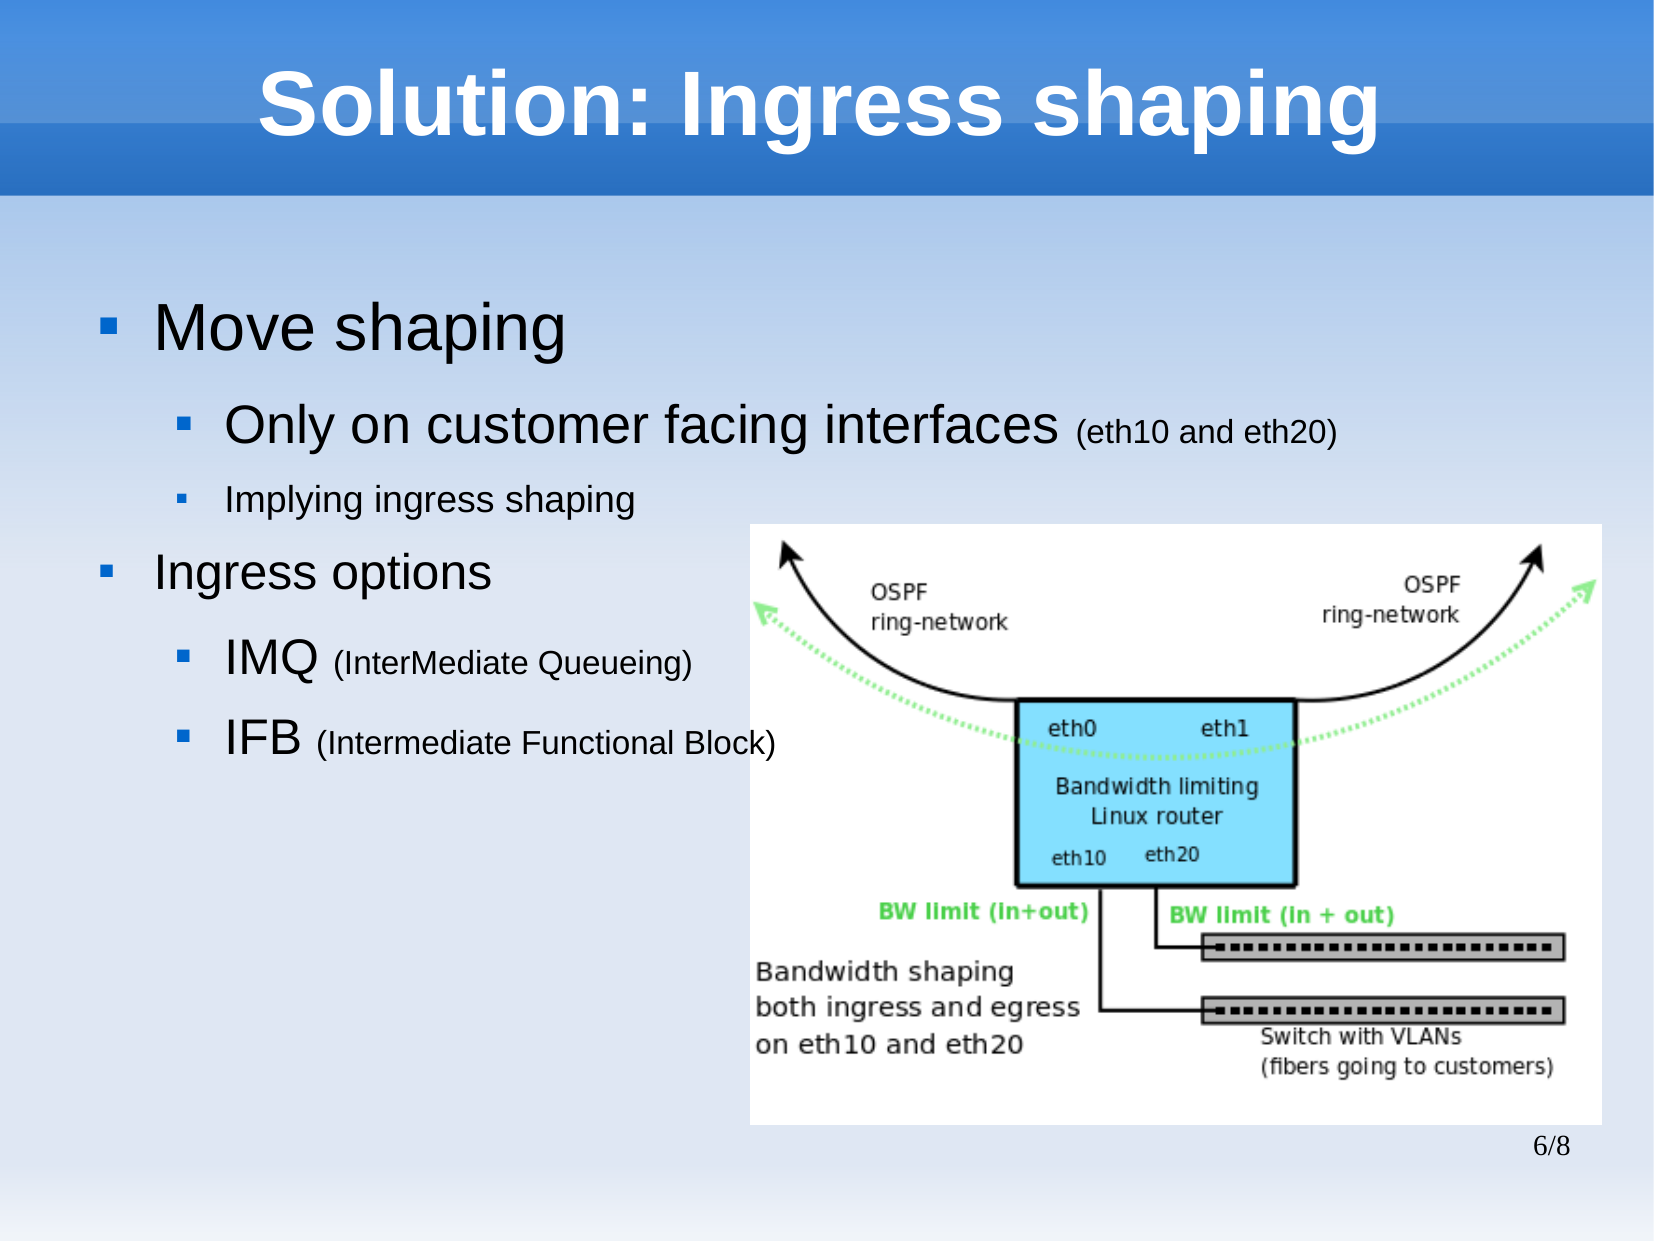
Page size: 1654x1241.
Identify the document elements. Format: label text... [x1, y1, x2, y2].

title Solution: Ingress shaping [76, 7, 1565, 200]
list Move shaping Only on customer facing interfaces (eth10 and eth20) Implying ingress shaping Ingress options IMQ (InterMediate Queueing) IFB (Intermediate Functional Block) [82, 290, 1571, 1094]
picture [0, 0, 1654, 1241]
